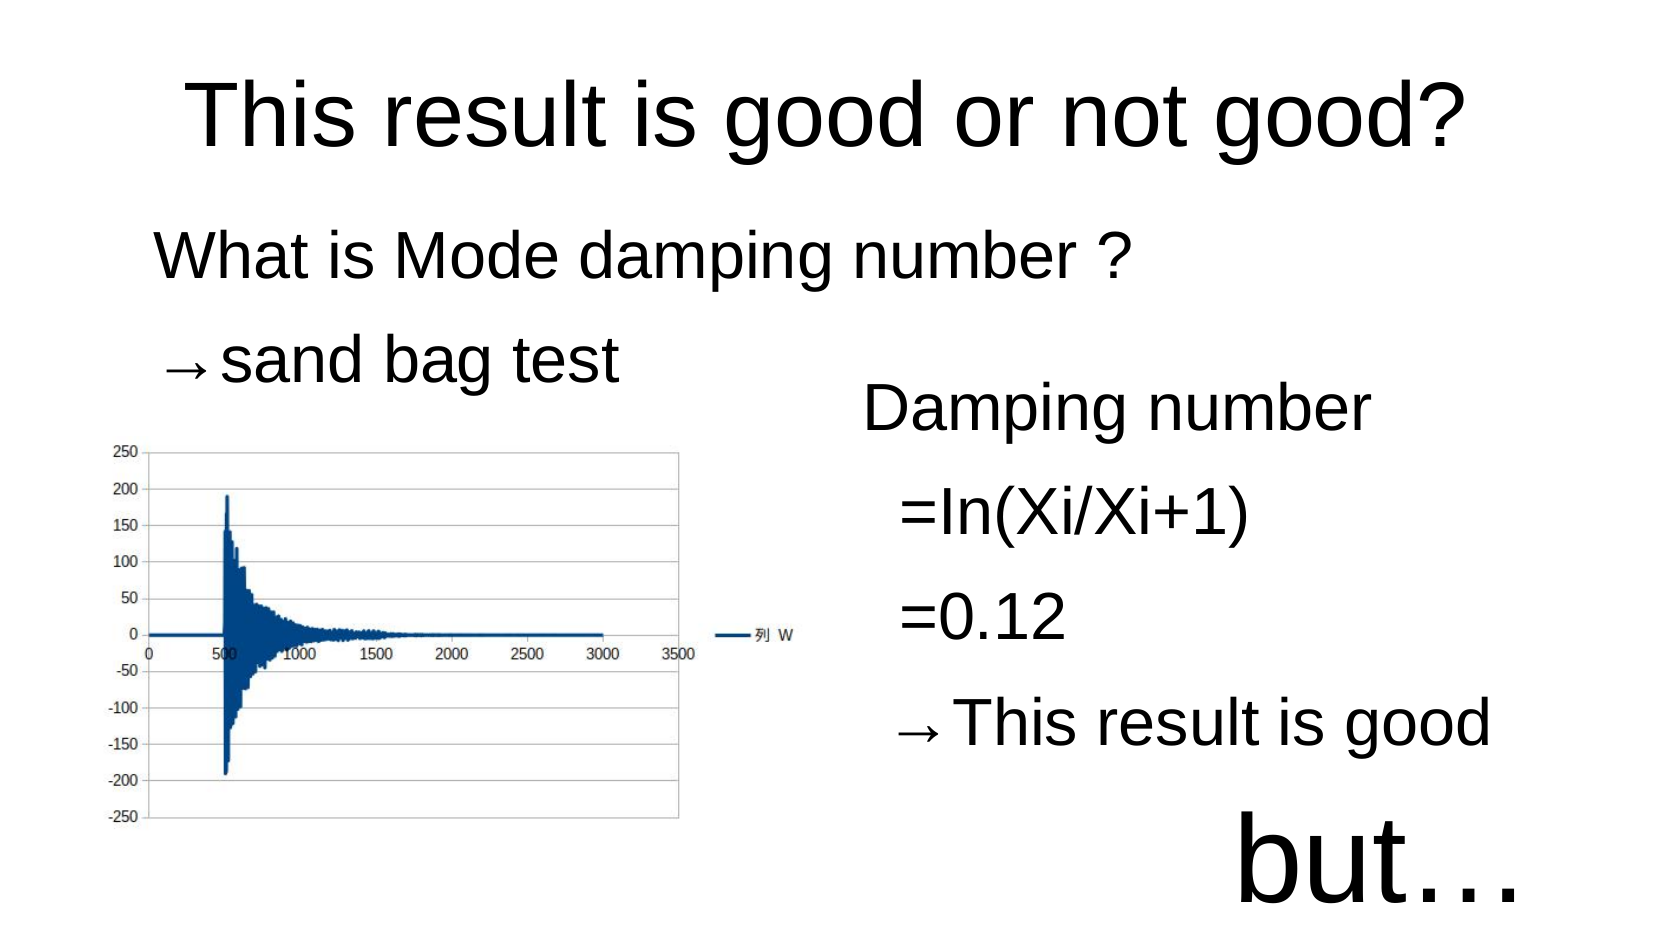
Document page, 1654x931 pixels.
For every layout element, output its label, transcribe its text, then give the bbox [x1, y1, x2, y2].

list →This result is good but… [814, 685, 1559, 931]
picture [94, 436, 808, 835]
list What is Mode damping number ? →sand bag test [82, 217, 1571, 758]
title This result is good or not good? [82, 37, 1571, 193]
list Damping number =In(Xi/Xi+1) =0.12 [791, 370, 1654, 768]
